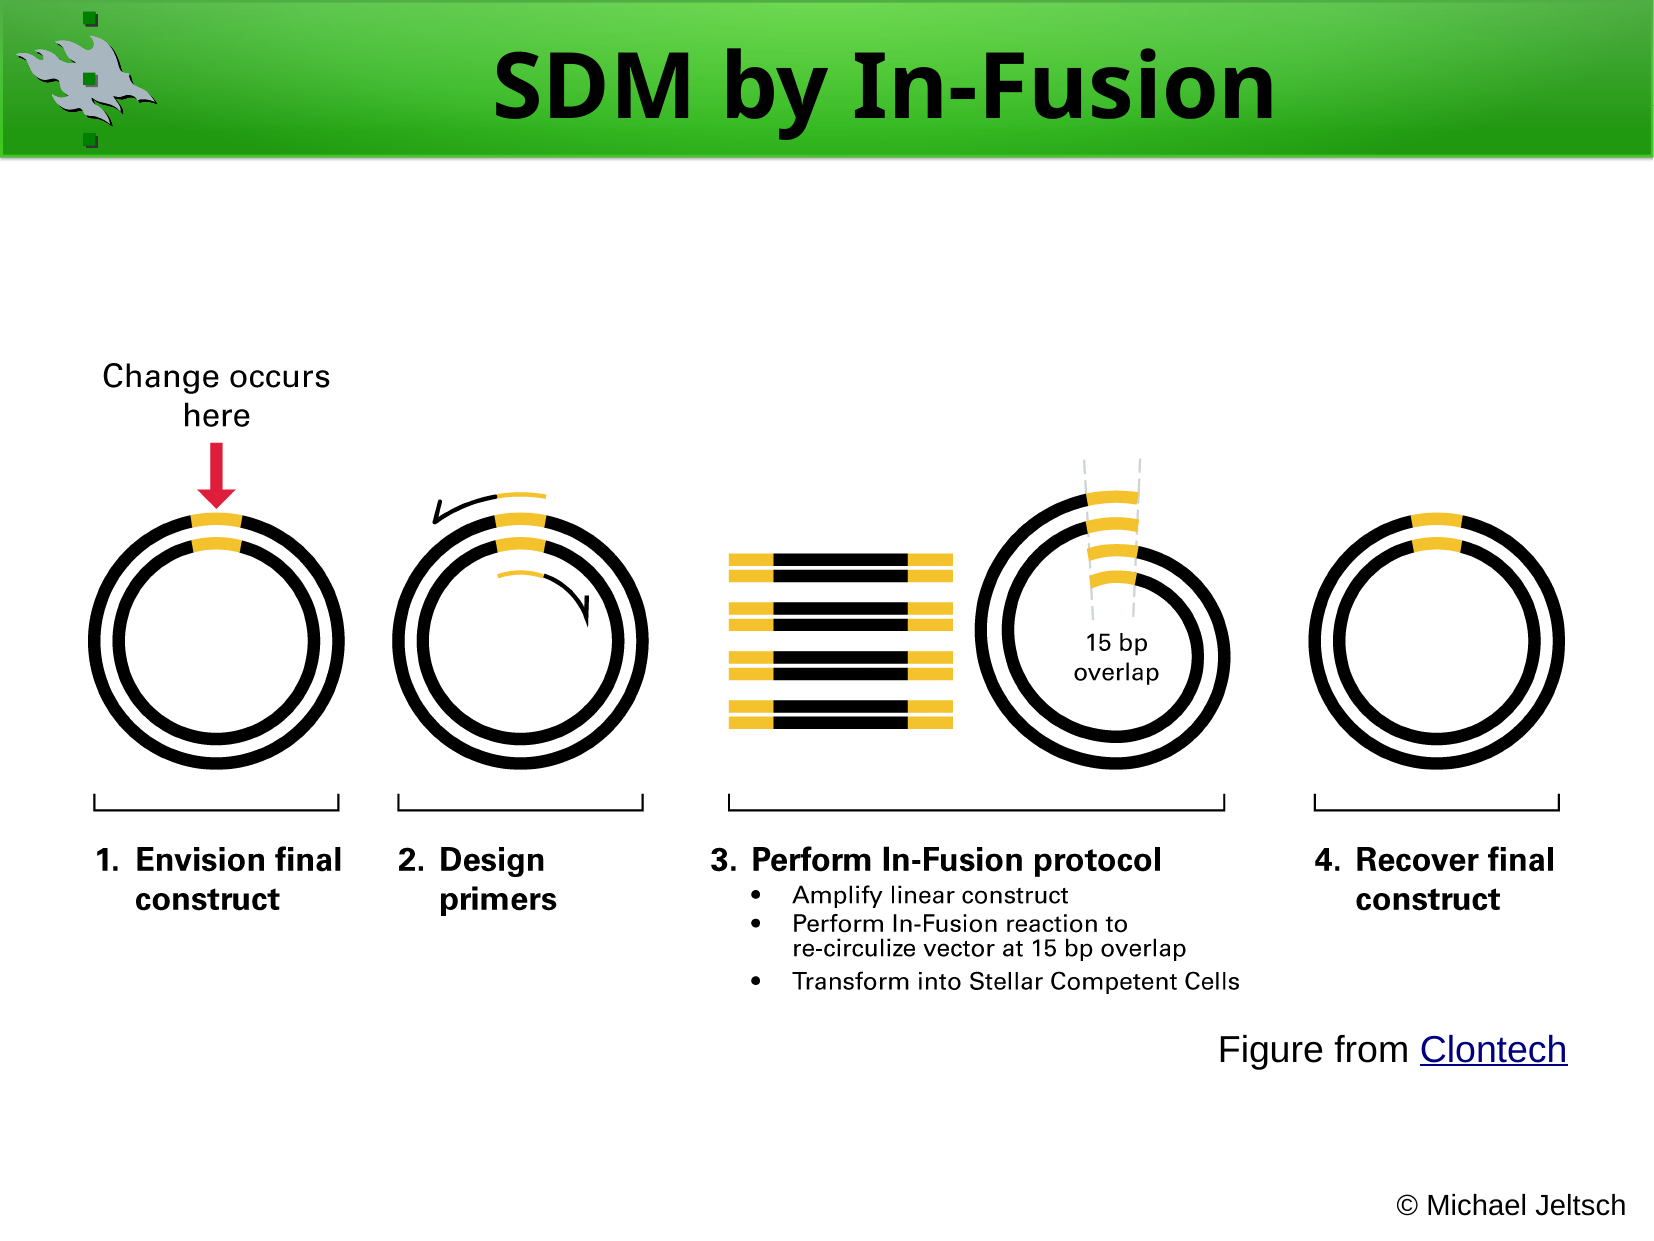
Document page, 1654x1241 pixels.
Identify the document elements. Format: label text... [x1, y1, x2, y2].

picture [88, 363, 1565, 994]
title SDM by In-Fusion [200, 11, 1571, 154]
text_box Figure from Clontech [1203, 1020, 1584, 1078]
